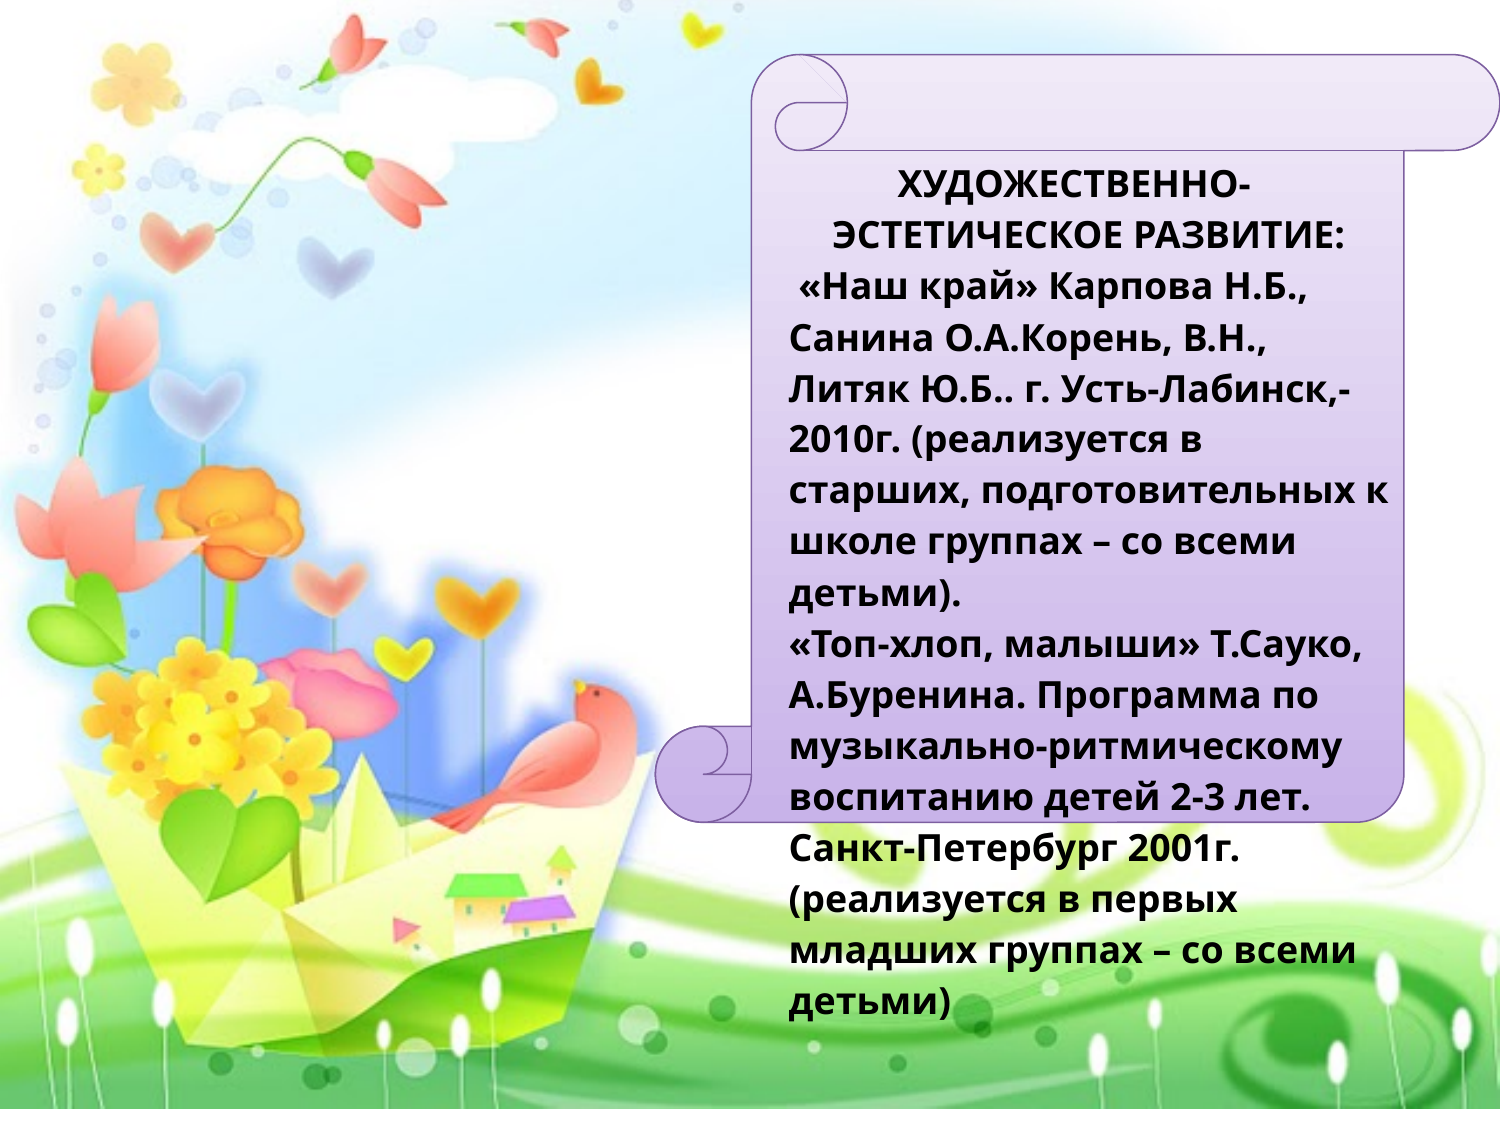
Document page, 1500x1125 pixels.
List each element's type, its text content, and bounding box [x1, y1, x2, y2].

text_box ХУДОЖЕСТВЕННО- ЭСТЕТИЧЕСКОЕ РАЗВИТИЕ: «Наш край» Карпова Н.Б., Санина О.А.Корень, В.Н., Литяк Ю.Б.. г. Усть-Лабинск,- 2010г. (реализуется в старших, подготовительных к школе группах – со всеми детьми). «Топ-хлоп, малыши» Т.Сауко, А.Буренина. Программа по музыкально-ритмическому воспитанию детей 2-3 лет. Санкт-Петербург 2001г.(реализуется в первых младших группах – со всеми детьми) [655, 54, 1500, 823]
picture [0, 0, 1500, 1109]
